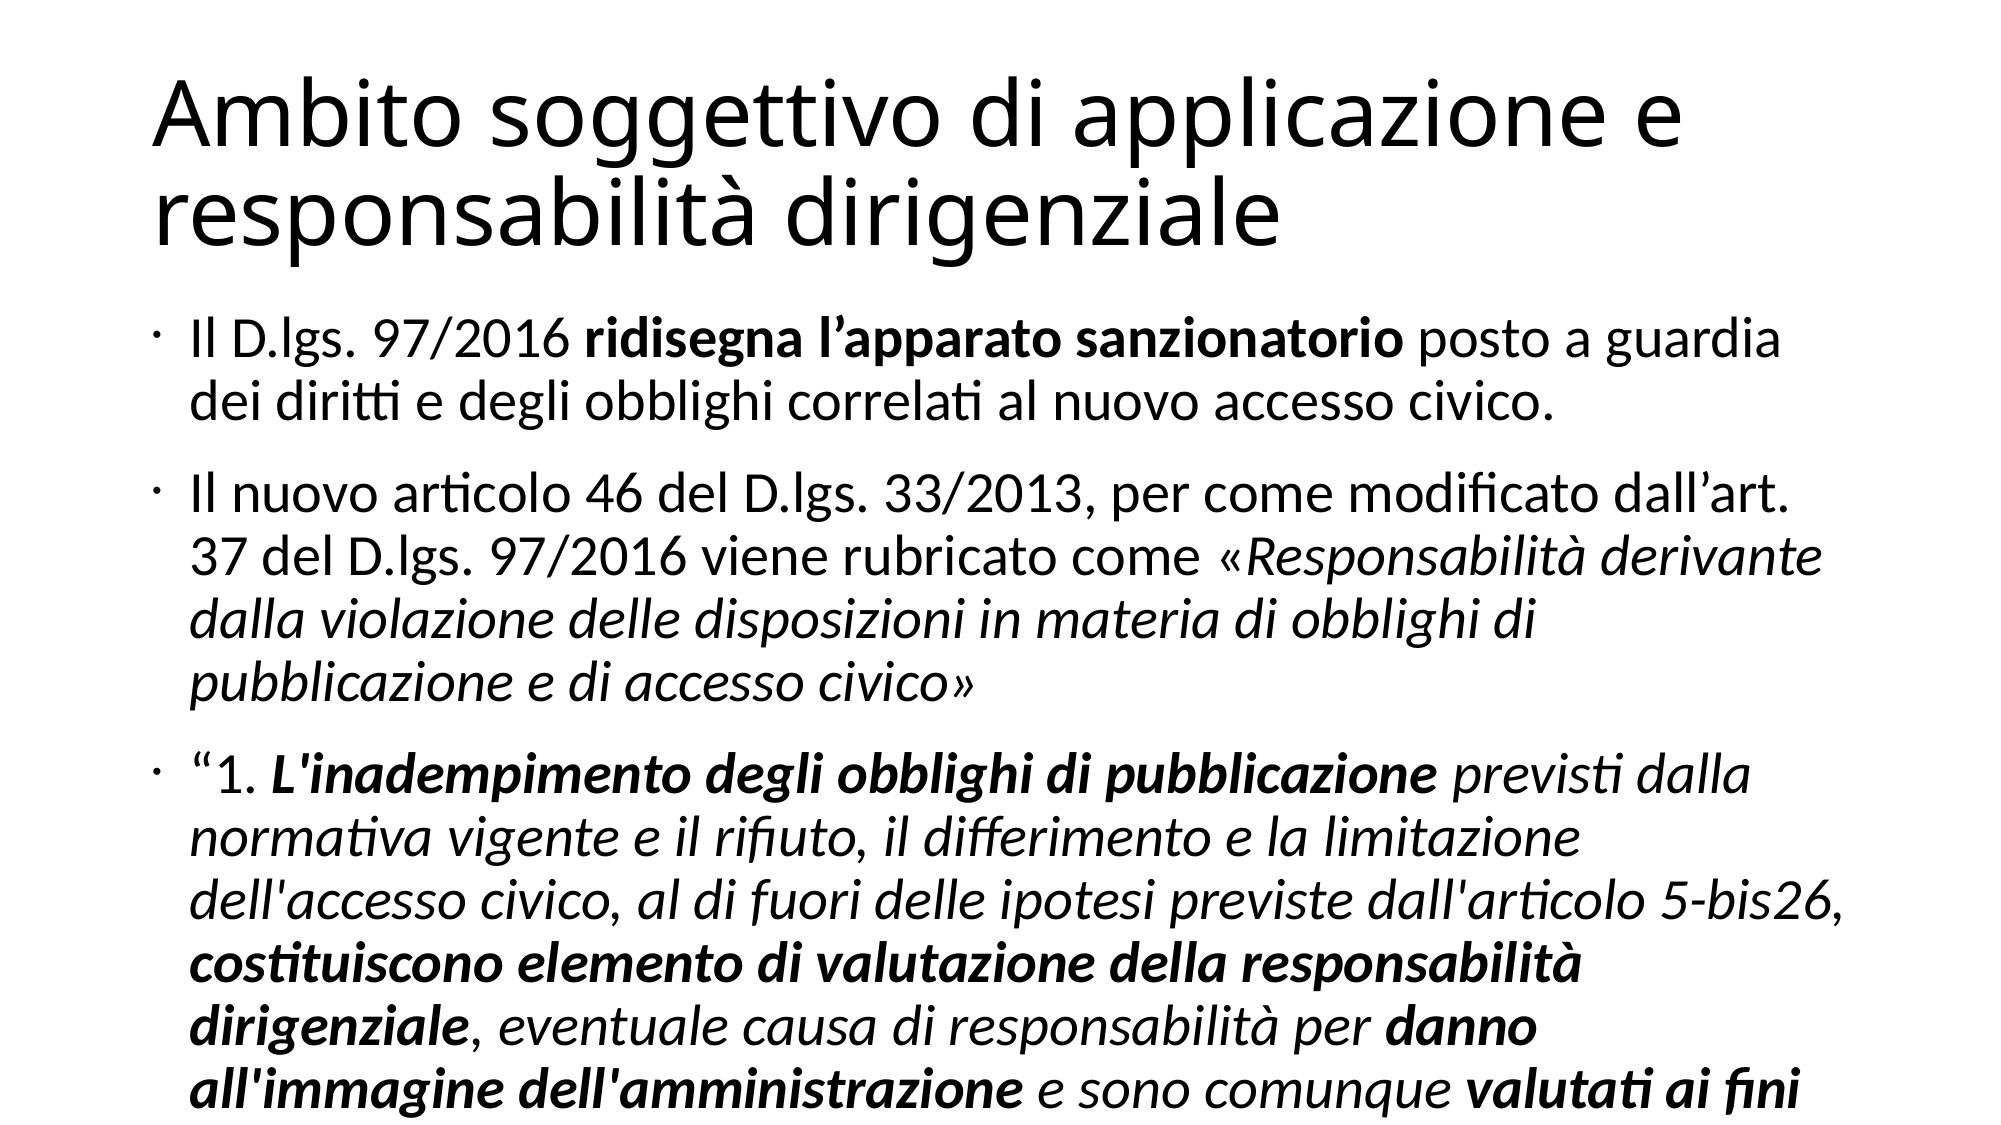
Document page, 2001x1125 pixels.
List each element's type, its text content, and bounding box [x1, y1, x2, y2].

title Ambito soggettivo di applicazione e responsabilità dirigenziale [137, 59, 1863, 278]
list Il D.lgs. 97/2016 ridisegna l’apparato sanzionatorio posto a guardia dei diritti e degli obblighi correlati al nuovo accesso civico. Il nuovo articolo 46 del D.lgs. 33/2013, per come modificato dall’art. 37 del D.lgs. 97/2016 viene rubricato come «Responsabilità derivante dalla violazione delle disposizioni in materia di obblighi di pubblicazione e di accesso civico» “1. L'inadempimento degli obblighi di pubblicazione previsti dalla normativa vigente e il rifiuto, il differimento e la limitazione dell'accesso civico, al di fuori delle ipotesi previste dall'articolo 5-bis26, costituiscono elemento di valutazione della responsabilità dirigenziale, eventuale causa di responsabilità per danno all'immagine dell'amministrazione e sono comunque valutati ai fini della corresponsione della retribuzione di risultato e del trattamento accessorio collegato alla performance individuale dei responsabili....”. [137, 299, 1863, 1014]
